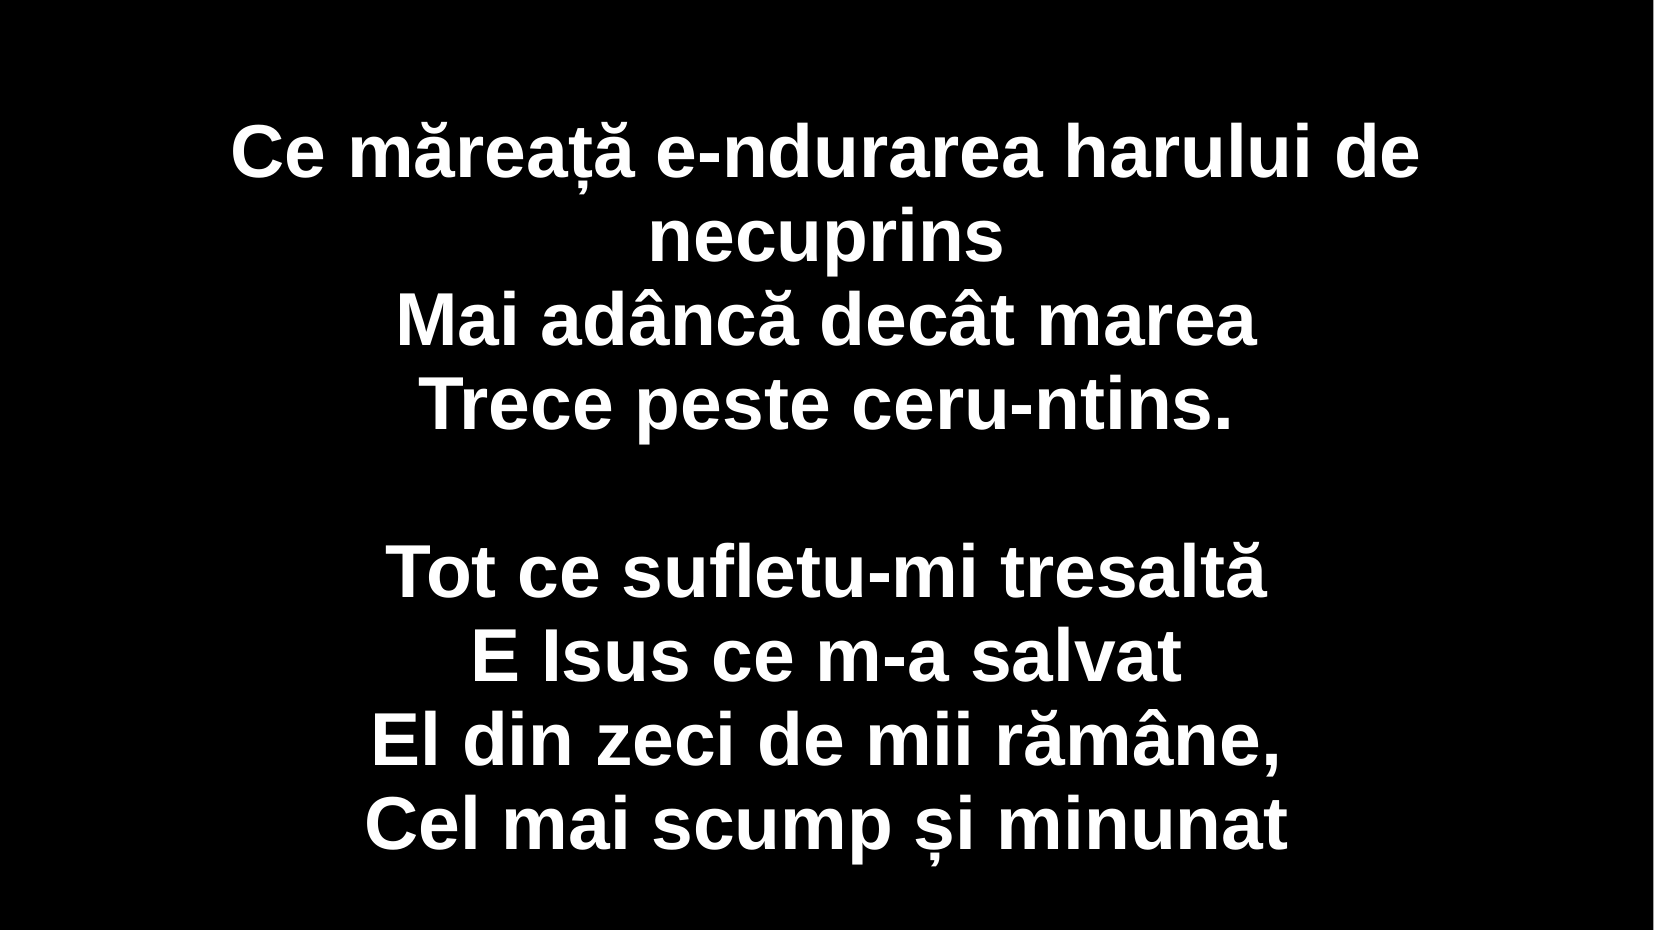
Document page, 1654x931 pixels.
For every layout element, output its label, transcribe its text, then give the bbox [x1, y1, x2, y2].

text_box Ce măreață e-ndurarea harului de necuprins Mai adâncă decât marea Trece peste ceru-ntins. Tot ce sufletu-mi tresaltă E Isus ce m-a salvat El din zeci de mii rămâne, Cel mai scump și minunat [82, 109, 1571, 866]
